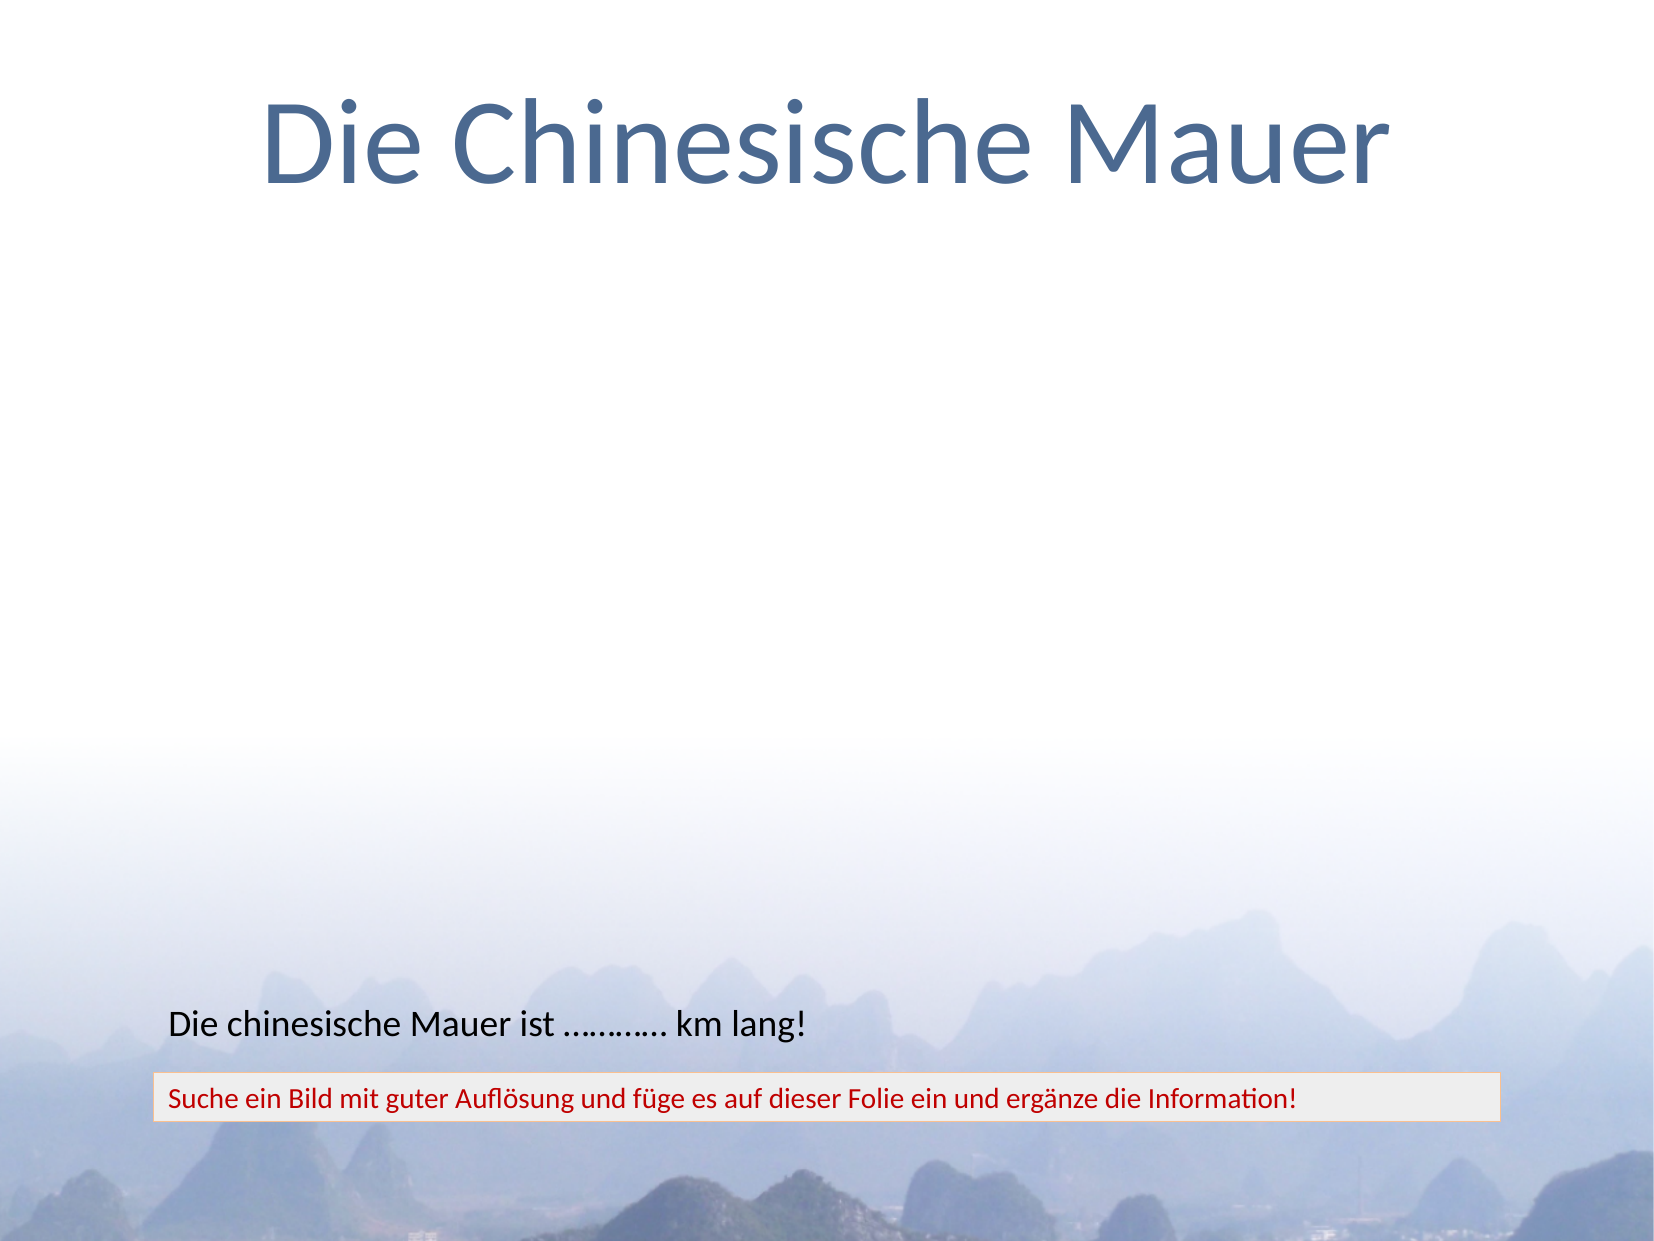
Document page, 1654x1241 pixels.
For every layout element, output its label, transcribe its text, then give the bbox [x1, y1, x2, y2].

text_box Die chinesische Mauer ist ………… km lang! [153, 992, 1501, 1052]
picture [0, 3, 1654, 1241]
title Die Chinesische Mauer [82, 49, 1571, 257]
text_box Suche ein Bild mit guter Auflösung und füge es auf dieser Folie ein und ergänze die Information! [153, 1072, 1501, 1122]
